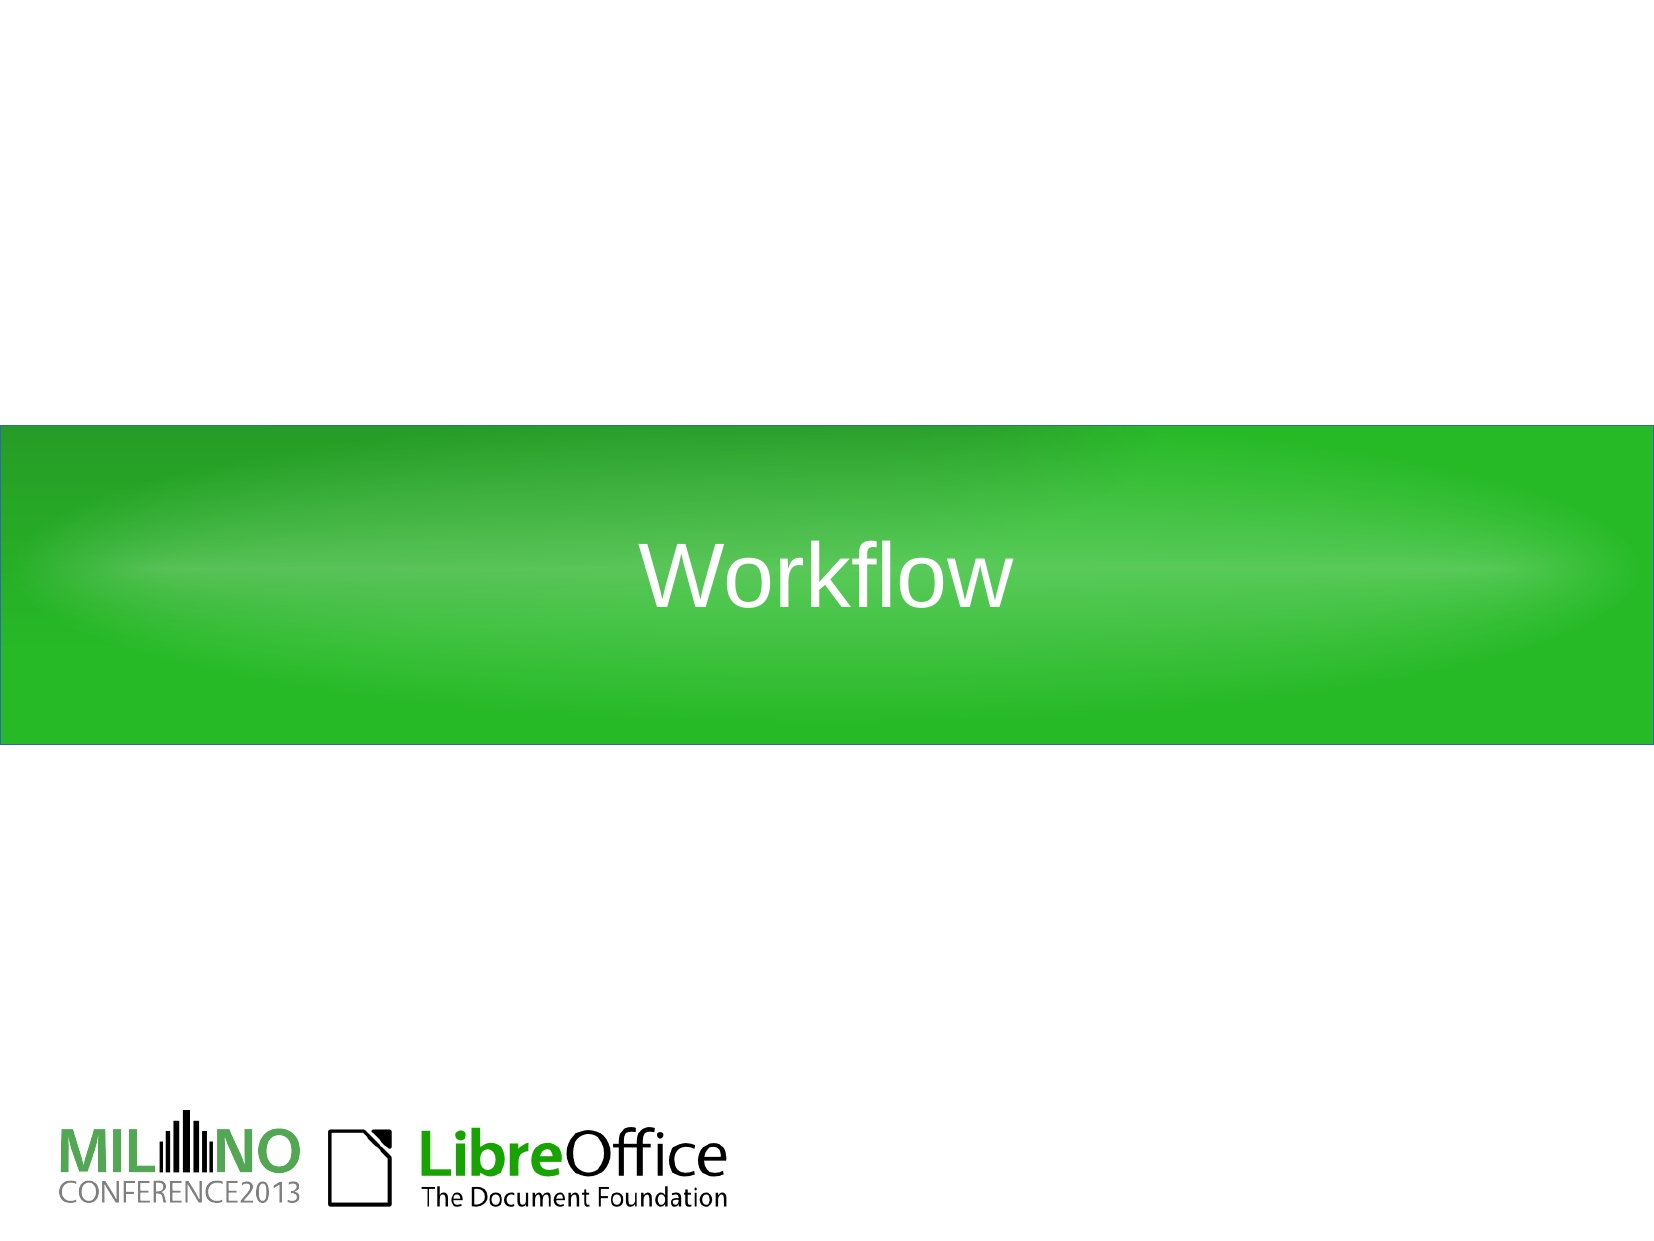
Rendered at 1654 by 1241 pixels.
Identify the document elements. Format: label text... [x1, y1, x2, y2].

picture [59, 1092, 757, 1241]
title Workflow [82, 472, 1571, 680]
